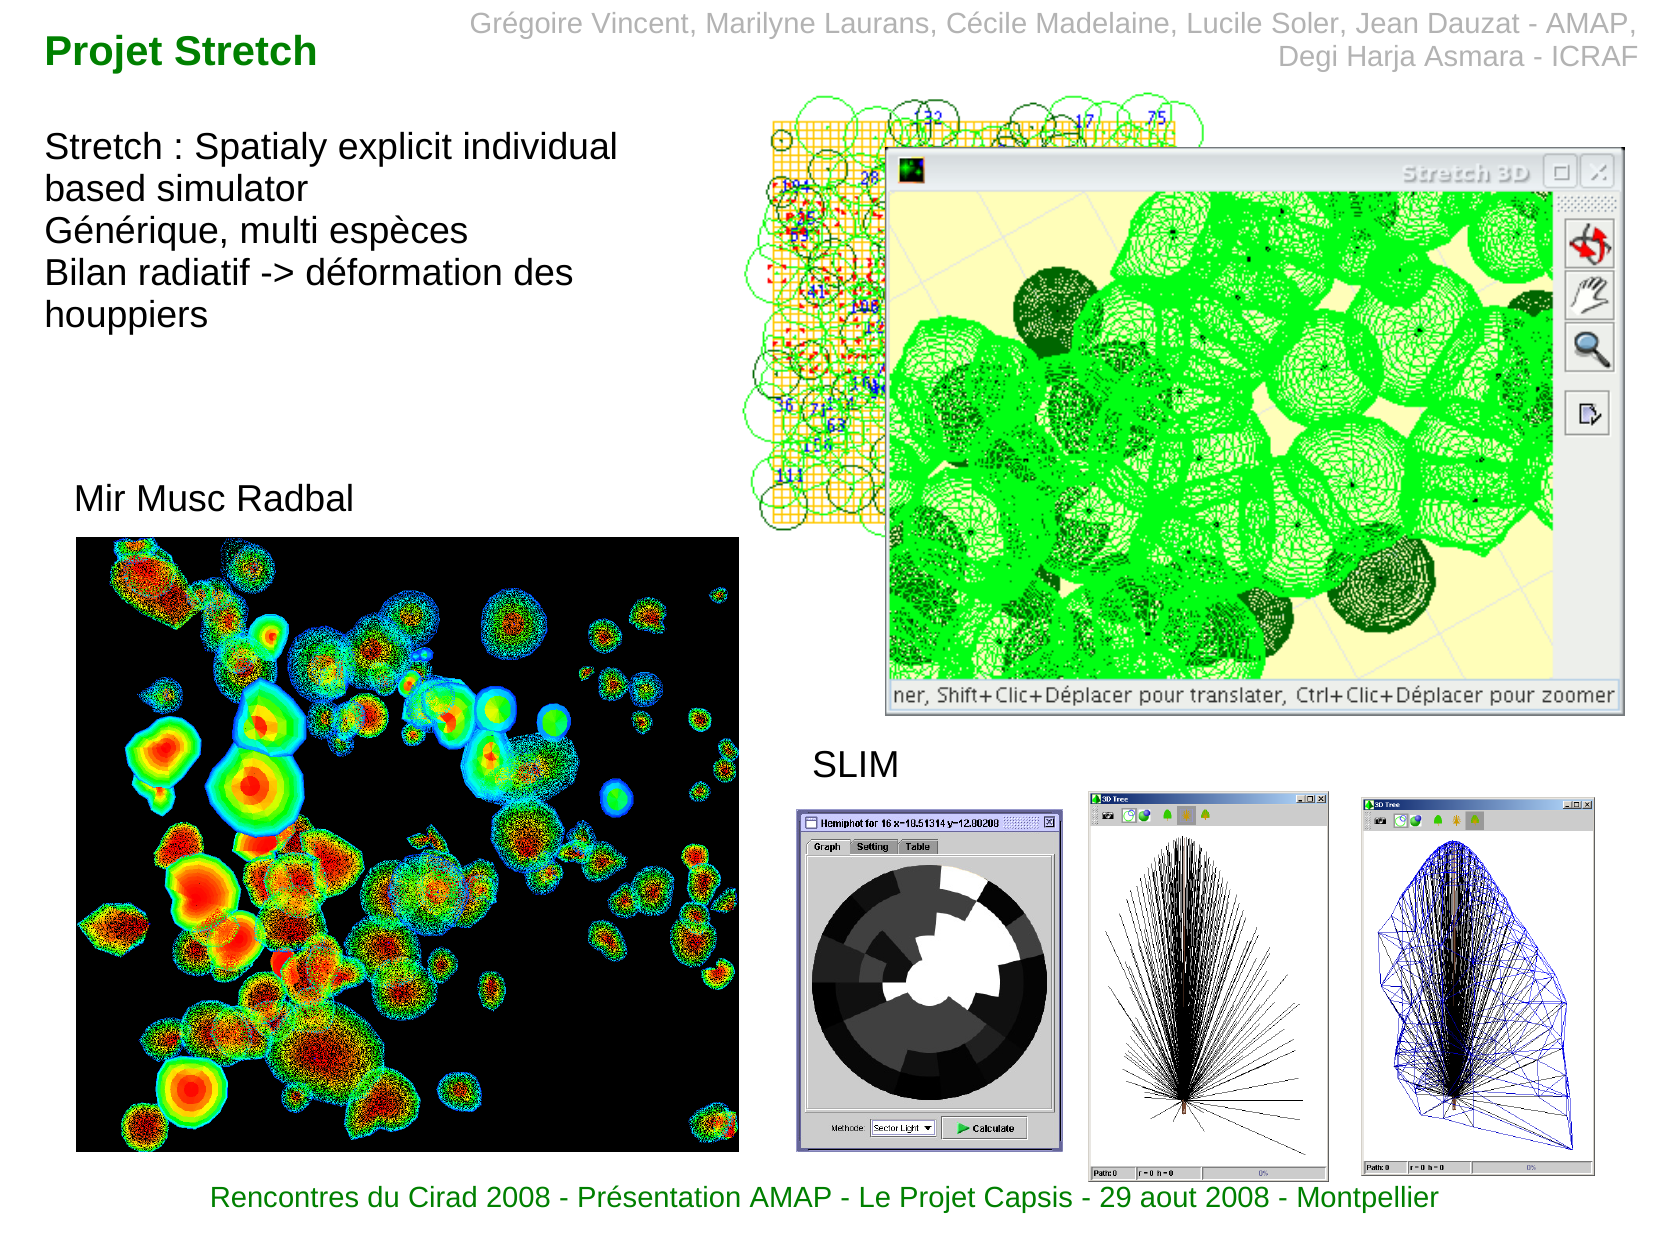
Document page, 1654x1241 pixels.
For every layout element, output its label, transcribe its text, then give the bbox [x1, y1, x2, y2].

text_box Stretch : Spatialy explicit individual based simulator Générique, multi espèces Bilan radiatif -> déformation des houppiers [29, 118, 650, 366]
picture [1088, 791, 1329, 1182]
text_box Projet Stretch [29, 19, 680, 89]
picture [1361, 797, 1595, 1176]
picture [738, 88, 1625, 716]
text_box SLIM [797, 735, 946, 798]
picture [796, 809, 1063, 1152]
text_box Grégoire Vincent, Marilyne Laurans, Cécile Madelaine, Lucile Soler, Jean Dauzat - AMAP, Degi Harja Asmara - ICRAF [442, 0, 1654, 88]
text_box Mir Musc Radbal [59, 470, 621, 532]
chart [76, 537, 739, 1152]
